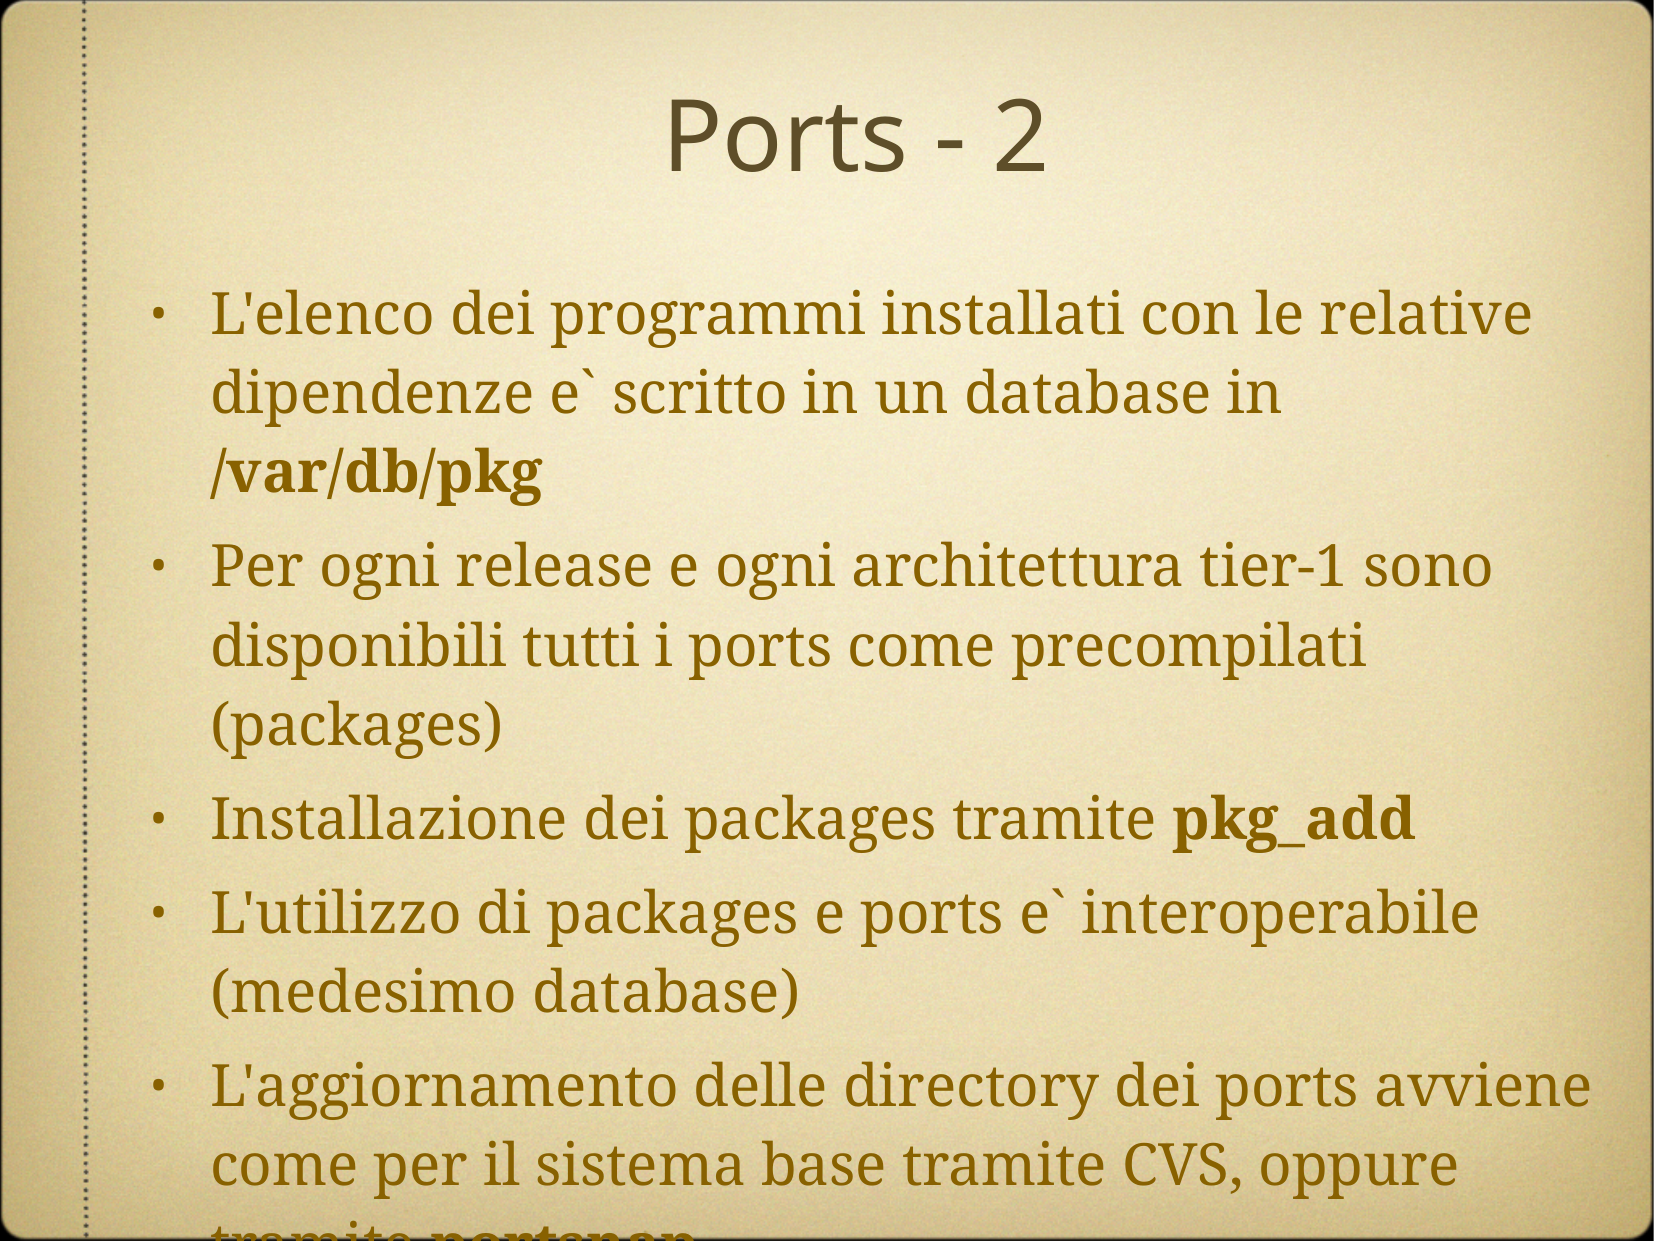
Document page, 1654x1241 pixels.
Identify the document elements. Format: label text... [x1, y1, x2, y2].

picture [481, 1237, 491, 1241]
title Ports - 2 [118, 0, 1595, 265]
picture [0, 0, 1654, 1241]
picture [266, 1236, 277, 1241]
picture [566, 1236, 576, 1241]
picture [321, 1237, 332, 1241]
picture [393, 1236, 405, 1241]
picture [302, 1237, 314, 1241]
list L'elenco dei programmi installati con le relative dipendenze e` scritto in un database in /var/db/pkg Per ogni release e ogni architettura tier-1 sono disponibili tutti i ports come precompilati (packages) Installazione dei packages tramite pkg_add L'utilizzo di packages e ports e` interoperabile (medesimo database) L'aggiornamento delle directory dei ports avviene come per il sistema base tramite CVS, oppure tramite portsnap Elenco dei ports o packages installati tramite pkg_info [116, 271, 1607, 1202]
